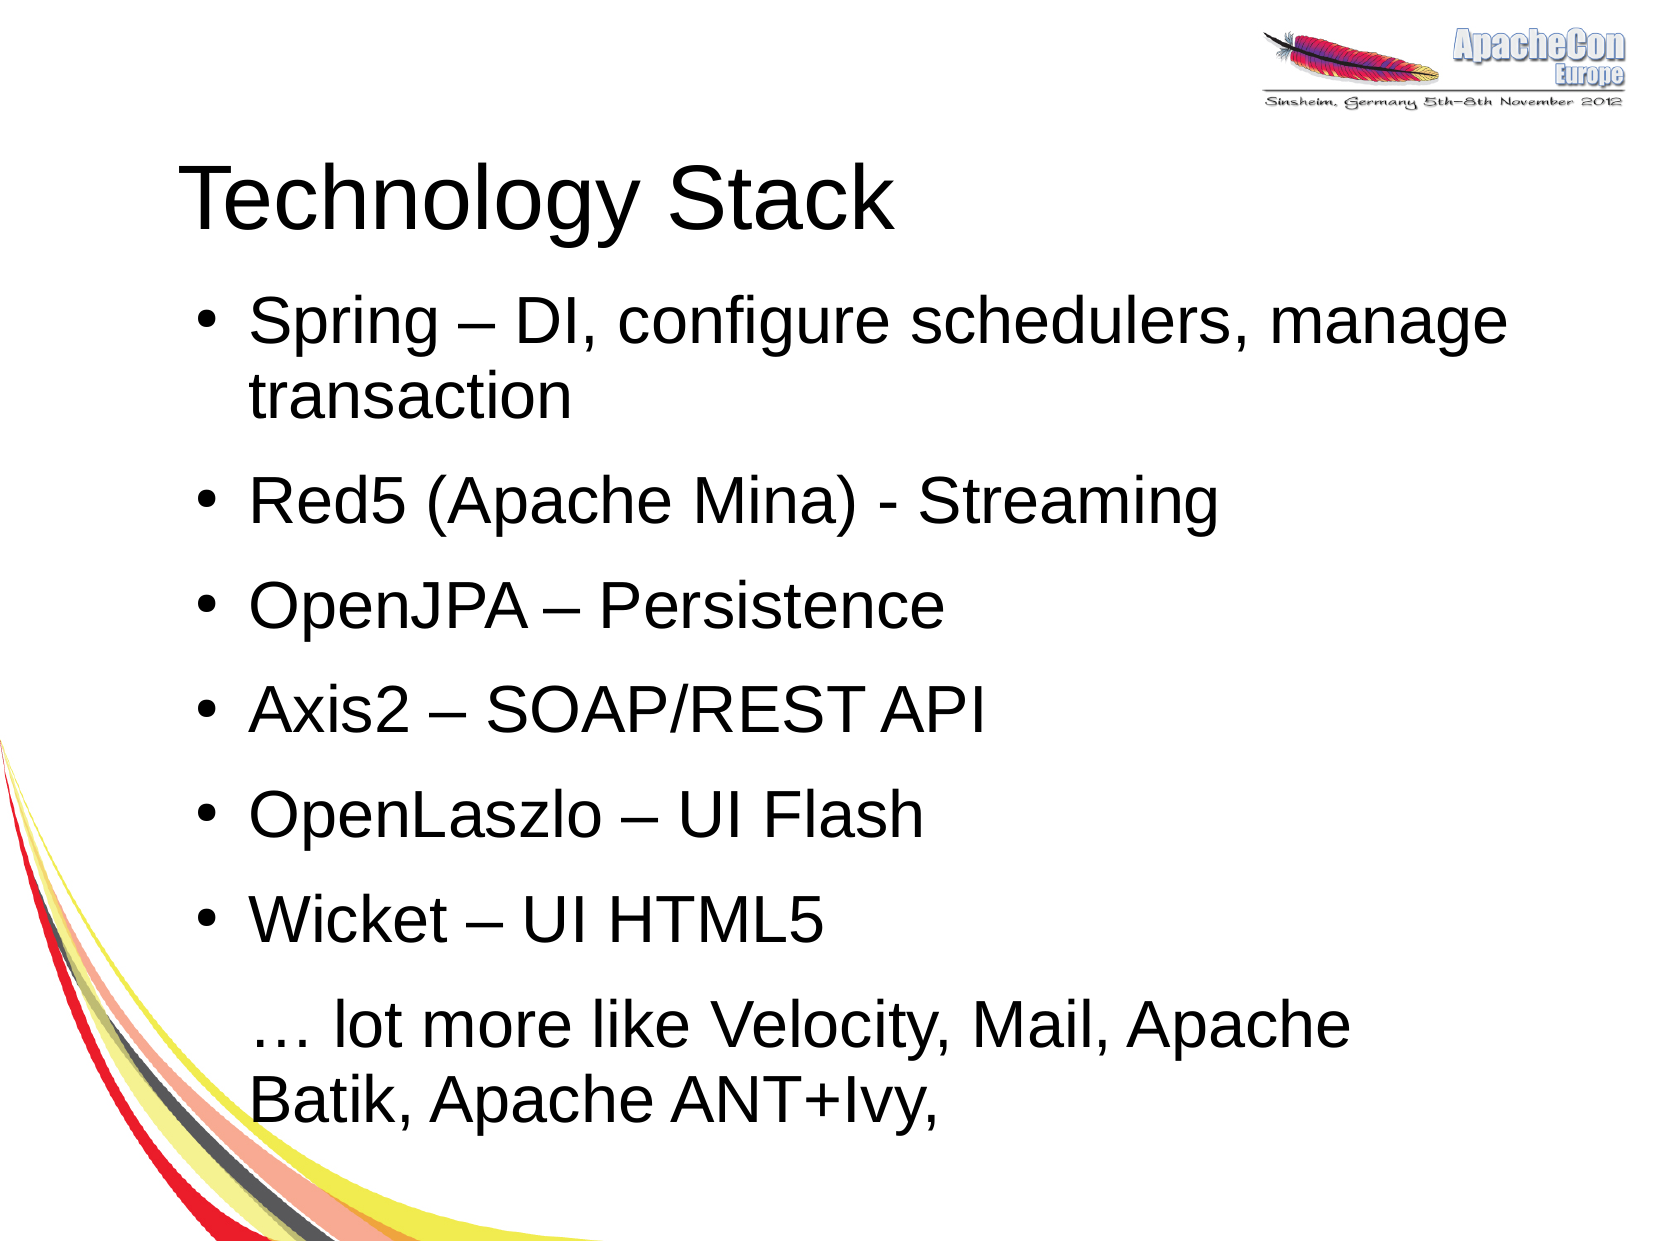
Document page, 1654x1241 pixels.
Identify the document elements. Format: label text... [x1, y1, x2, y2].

title Technology Stack [177, 146, 1536, 250]
list Spring – DI, configure schedulers, manage transaction Red5 (Apache Mina) - Streaming OpenJPA – Persistence Axis2 – SOAP/REST API OpenLaszlo – UI Flash Wicket – UI HTML5 … lot more like Velocity, Mail, Apache Batik, Apache ANT+Ivy, [177, 283, 1536, 1135]
picture [0, 0, 1654, 1241]
